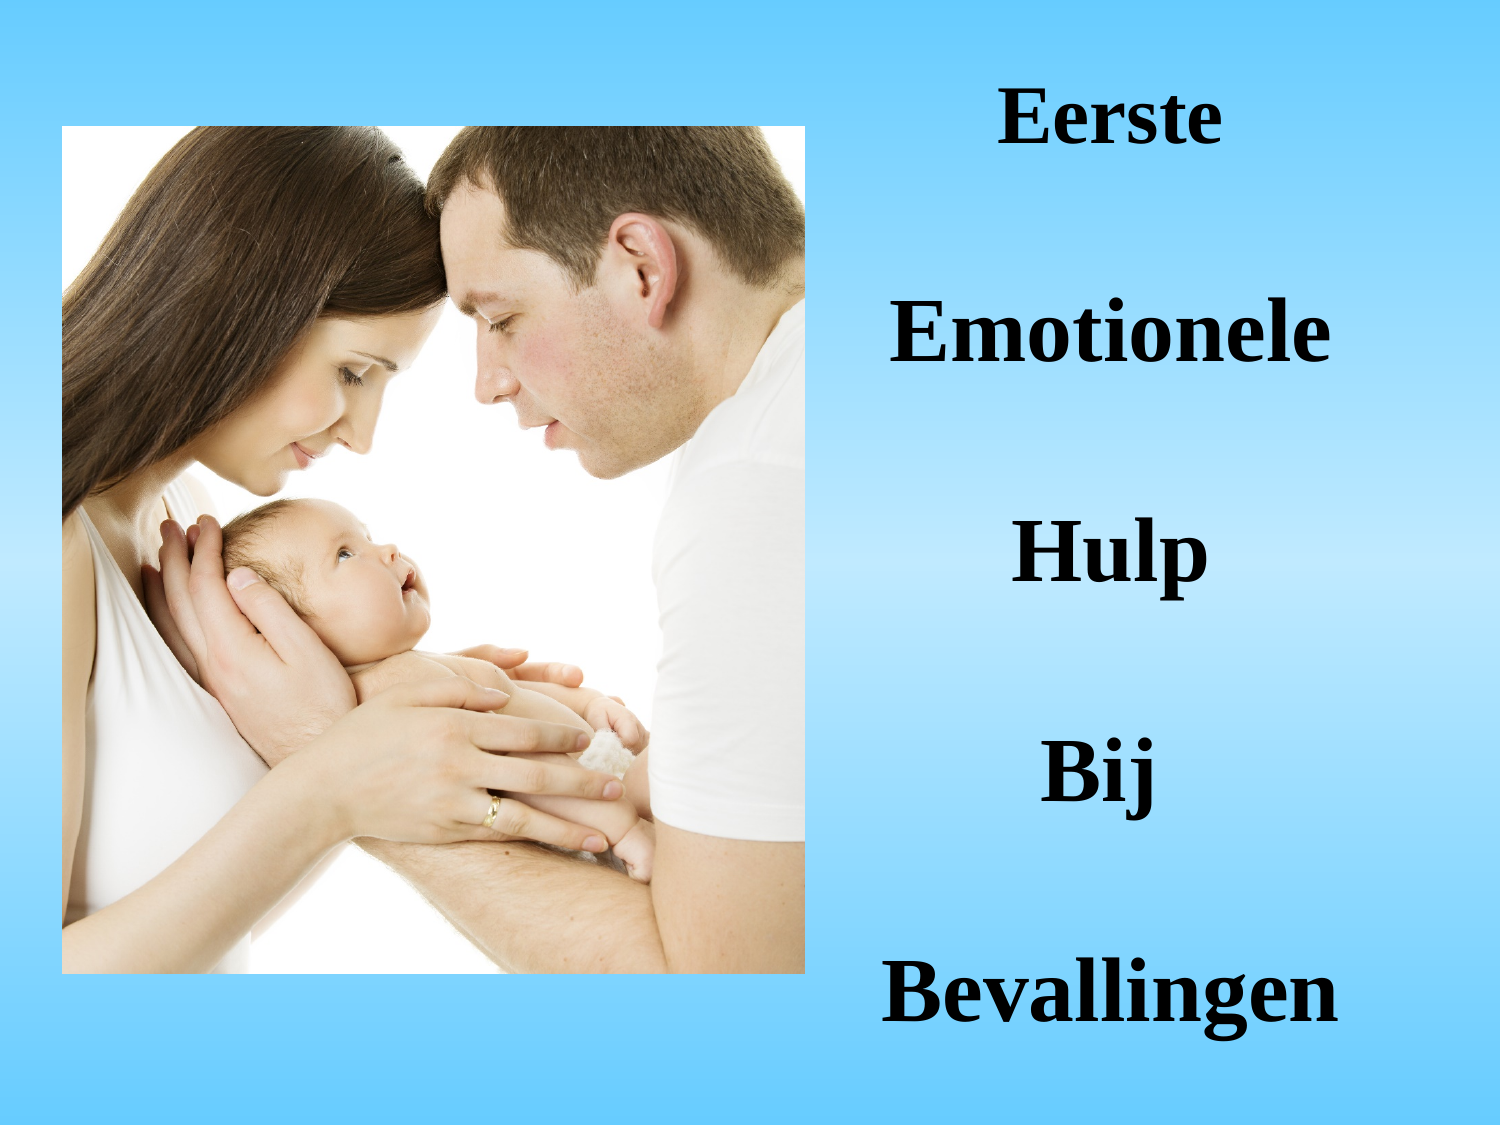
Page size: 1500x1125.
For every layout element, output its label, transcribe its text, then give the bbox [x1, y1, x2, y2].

title Eerste Emotionele Hulp Bij Bevallingen [747, 26, 1475, 1074]
picture [62, 126, 805, 974]
